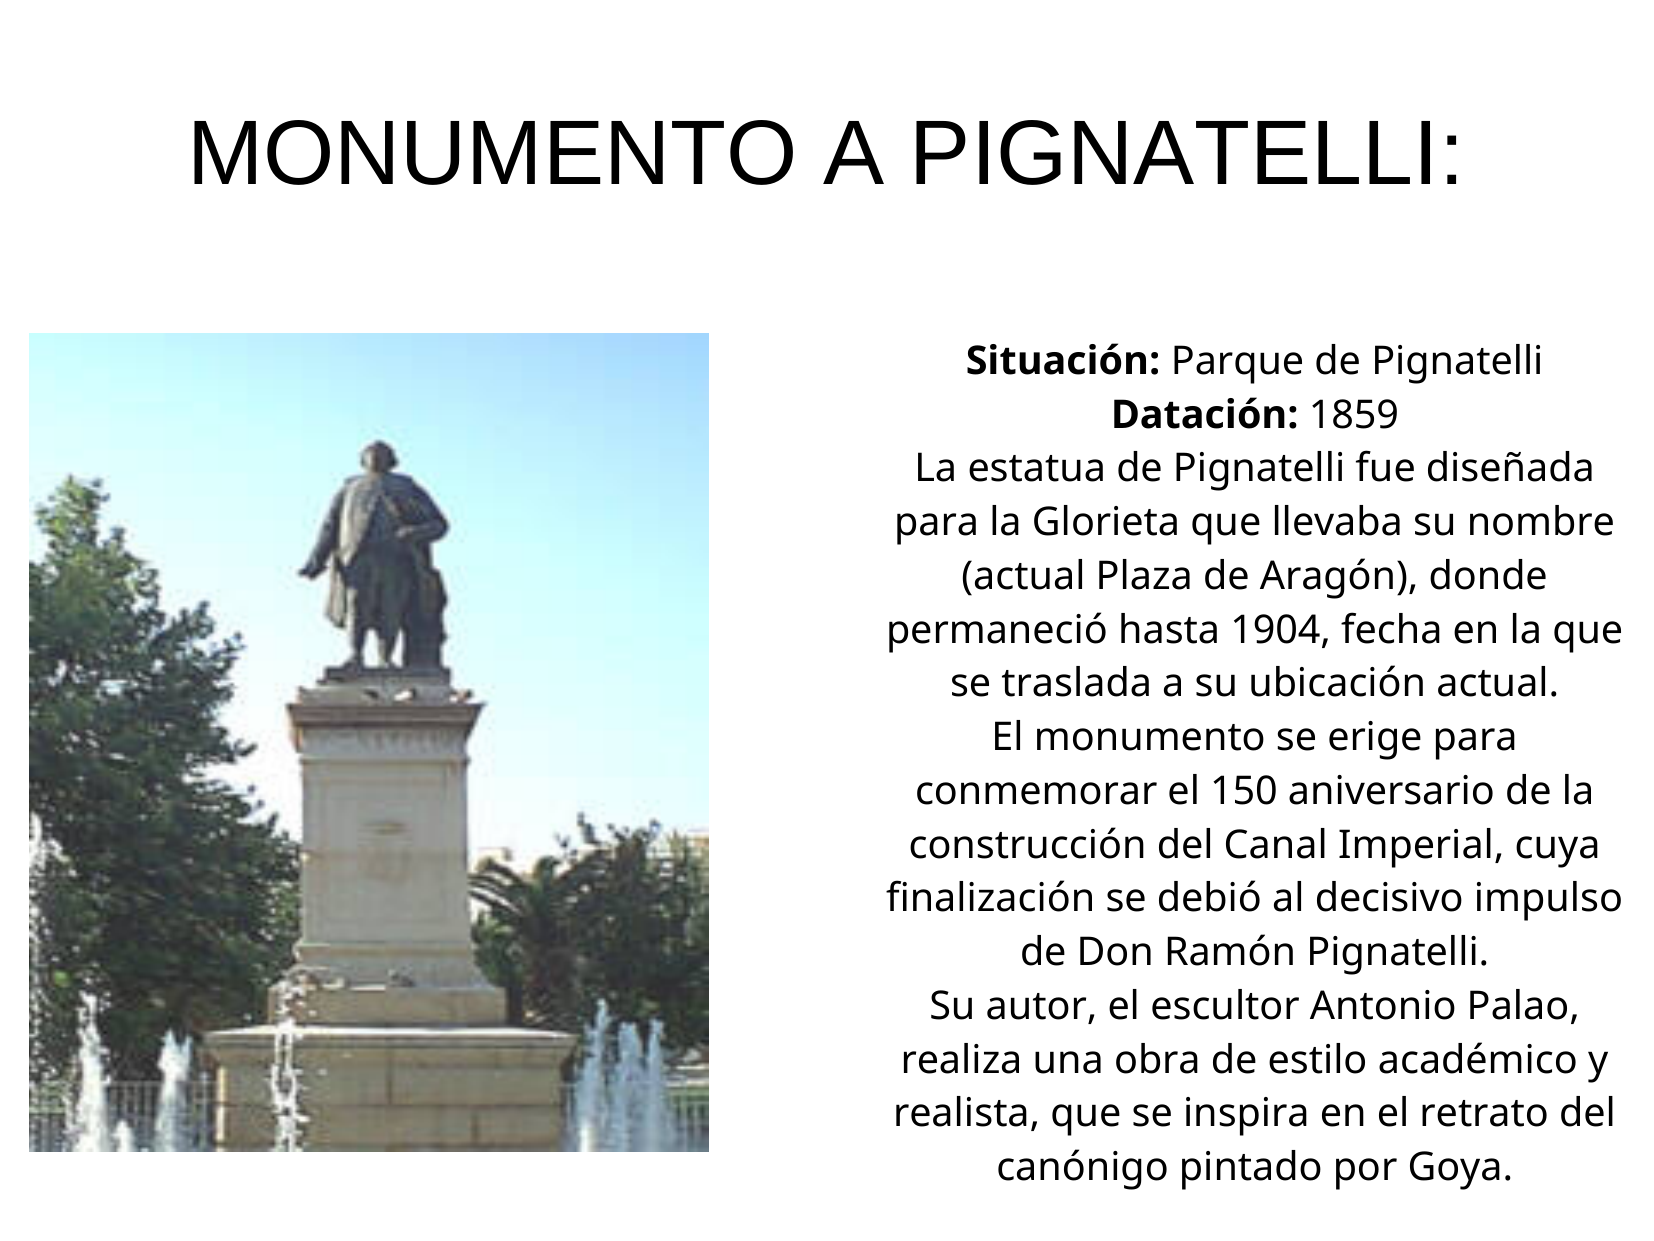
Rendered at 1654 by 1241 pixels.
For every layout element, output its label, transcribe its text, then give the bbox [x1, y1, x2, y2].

text_box Situación: Parque de Pignatelli Datación: 1859 La estatua de Pignatelli fue diseñada para la Glorieta que llevaba su nombre (actual Plaza de Aragón), donde permaneció hasta 1904, fecha en la que se traslada a su ubicación actual. El monumento se erige para conmemorar el 150 aniversario de la construcción del Canal Imperial, cuya finalización se debió al decisivo impulso de Don Ramón Pignatelli. Su autor, el escultor Antonio Palao, realiza una obra de estilo académico y realista, que se inspira en el retrato del canónigo pintado por Goya. [856, 324, 1654, 1241]
picture [29, 333, 709, 1152]
title MONUMENTO A PIGNATELLI: [82, 49, 1571, 257]
